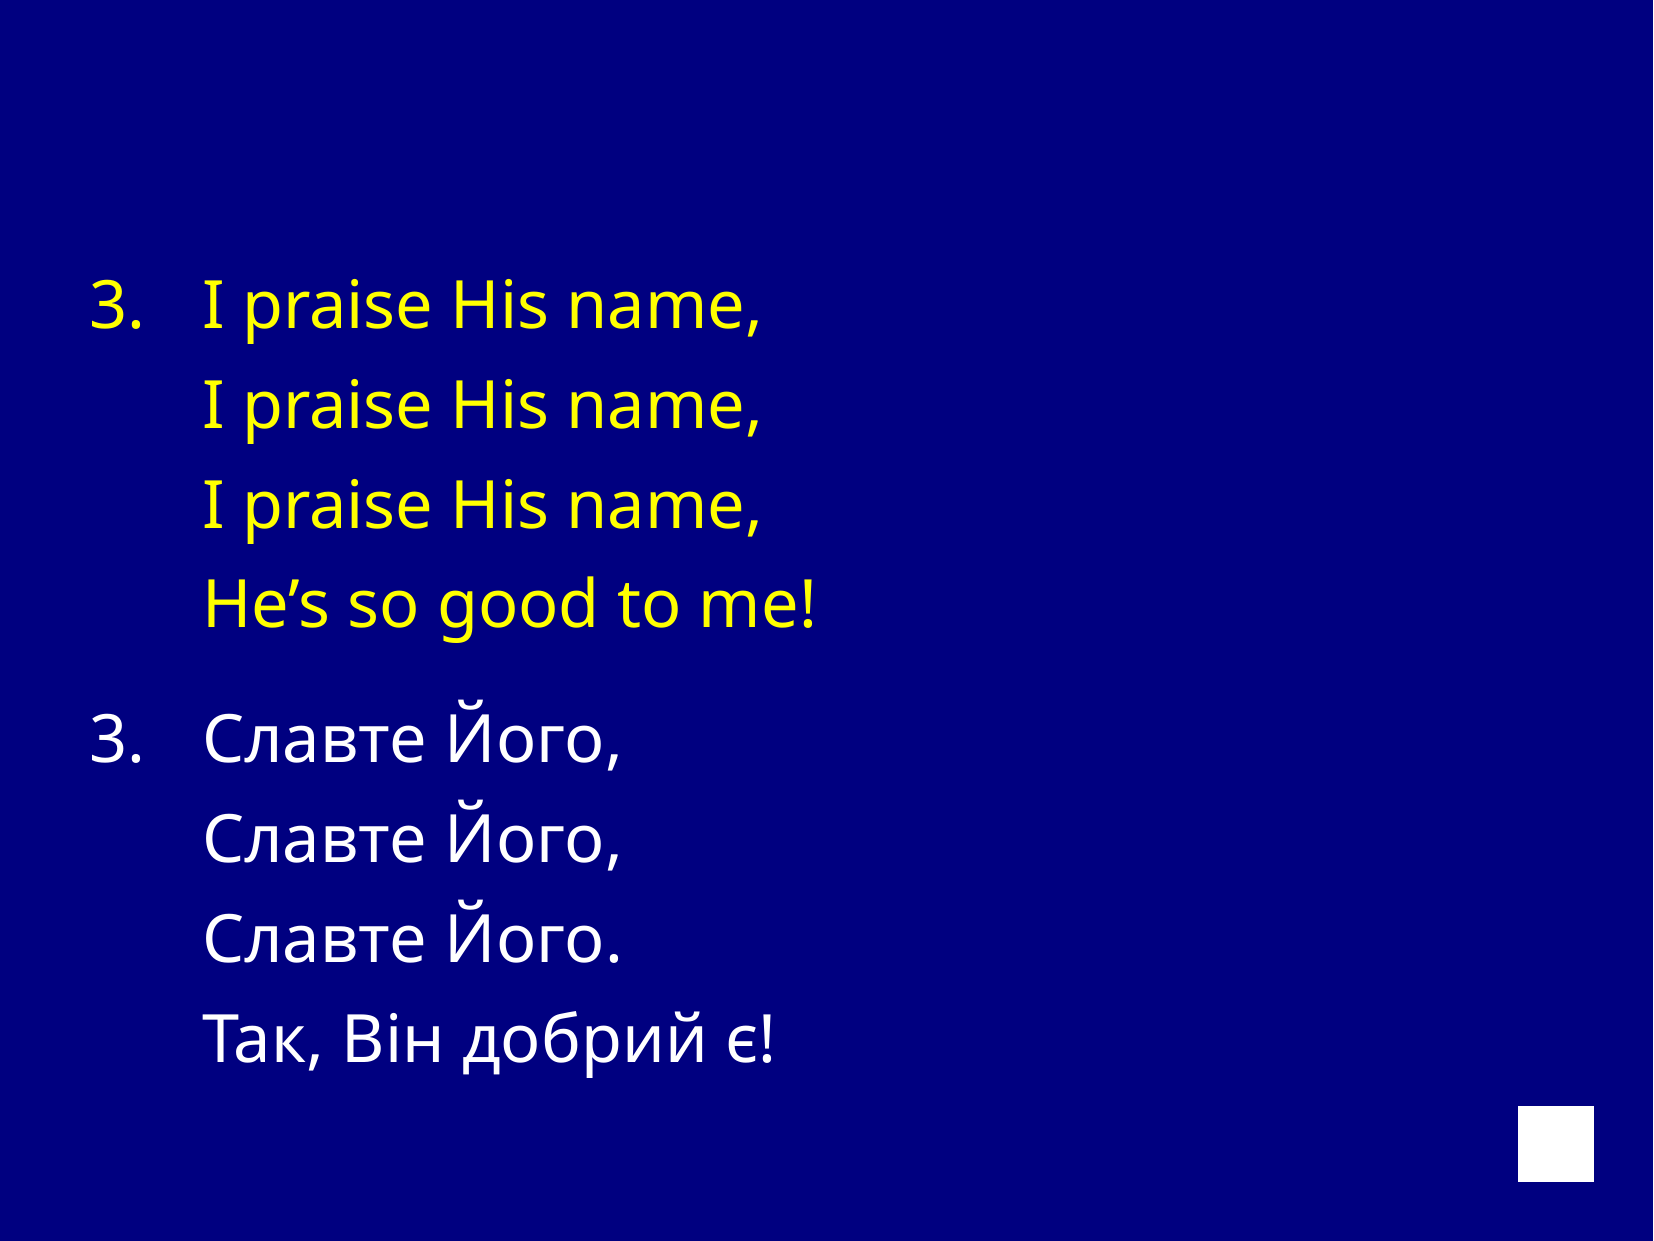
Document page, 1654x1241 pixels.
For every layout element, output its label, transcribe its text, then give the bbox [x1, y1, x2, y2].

text_box 3. Славте Його, Славте Його, Славте Його. Так, Він добрий є! [75, 675, 1576, 1163]
text_box 3. I praise His name, I praise His name, I praise His name, He’s so good to me! [75, 150, 1576, 638]
text_box [1518, 1106, 1594, 1182]
